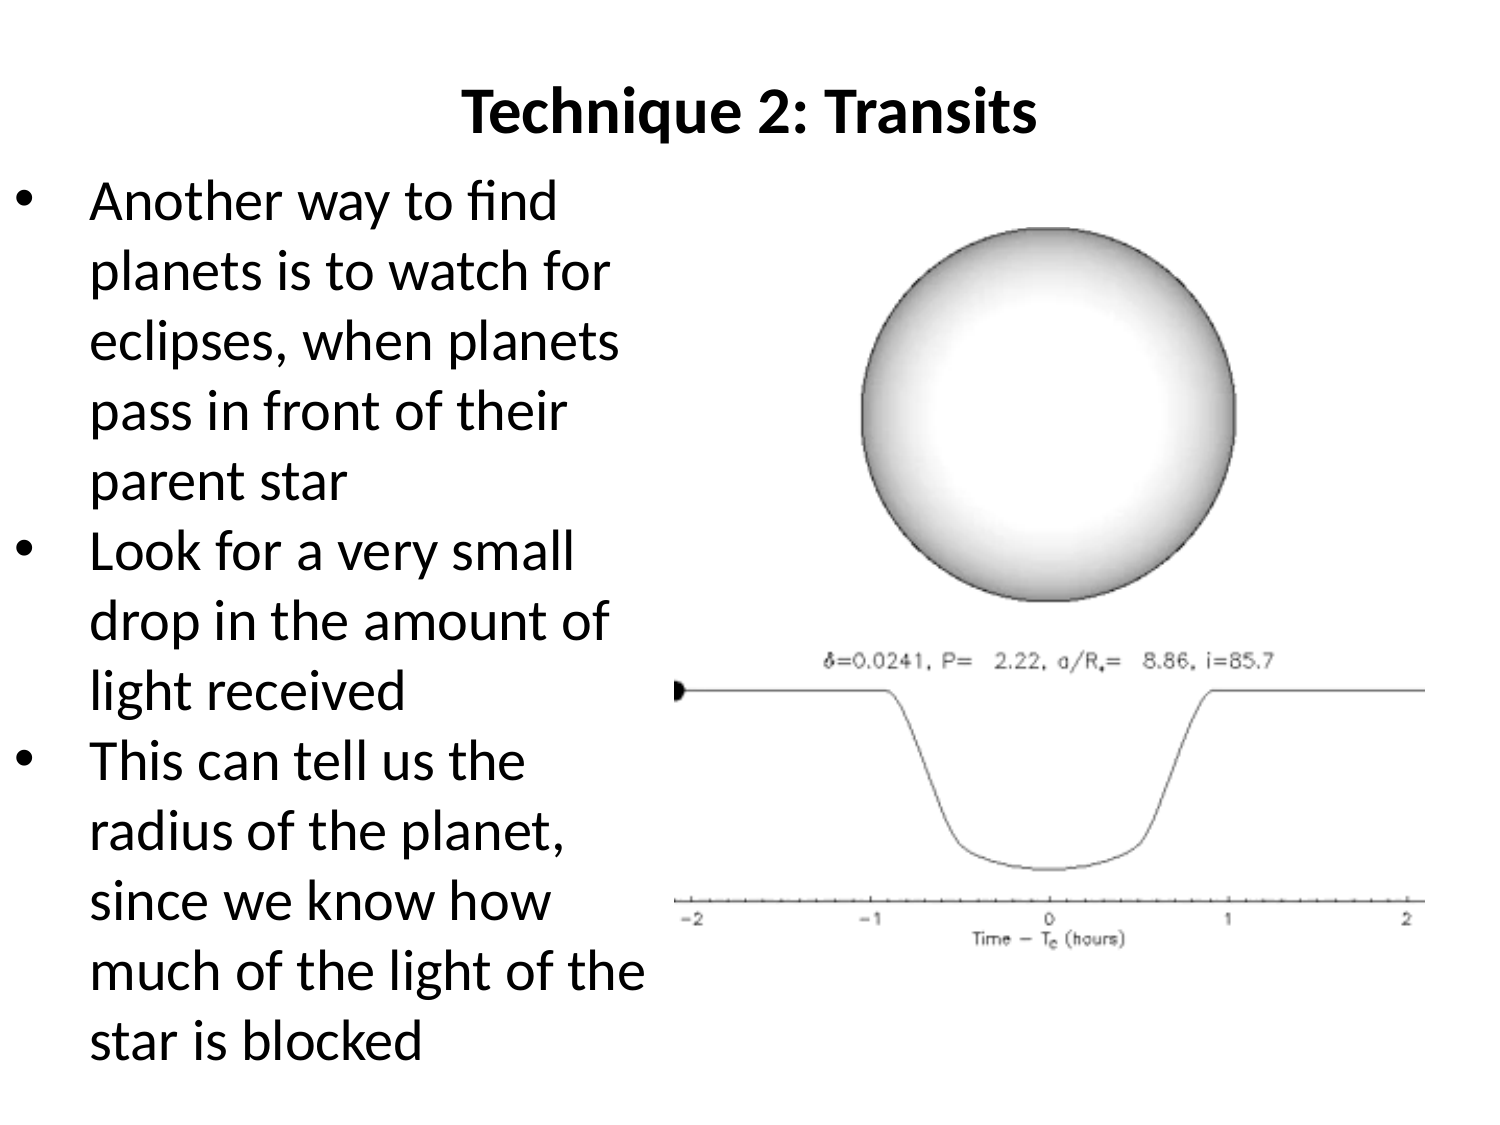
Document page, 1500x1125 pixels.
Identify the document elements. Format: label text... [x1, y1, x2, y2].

picture [679, 227, 1425, 978]
text_box Technique 2: Transits [76, 59, 1425, 154]
text_box Another way to find planets is to watch for eclipses, when planets pass in front of their parent star Look for a very small drop in the amount of light received This can tell us the radius of the planet, since we know how much of the light of the star is blocked [0, 155, 679, 1080]
